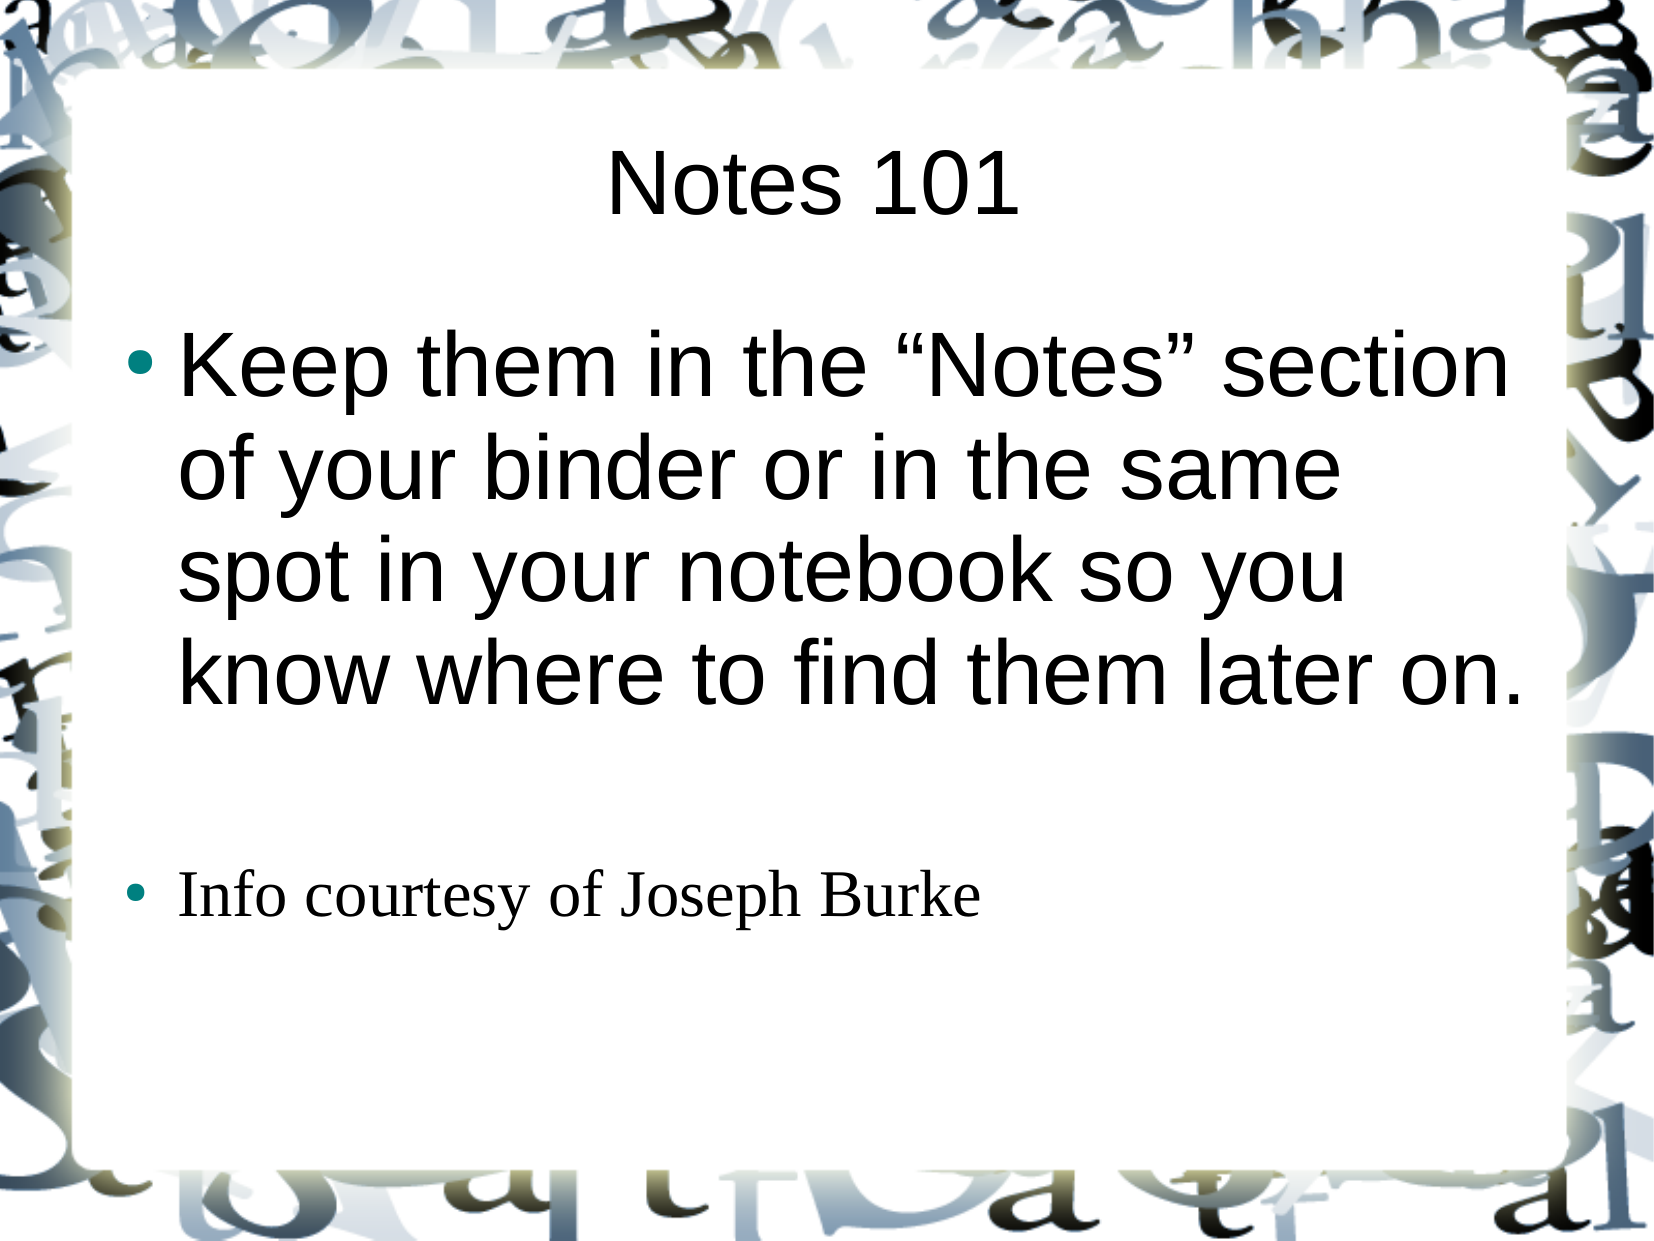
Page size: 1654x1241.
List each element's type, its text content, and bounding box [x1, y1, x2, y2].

picture [0, 0, 1654, 1241]
list Keep them in the “Notes” section of your binder or in the same spot in your notebook so you know where to find them later on. Info courtesy of Joseph Burke [106, 313, 1530, 1035]
title Notes 101 [82, 78, 1571, 287]
